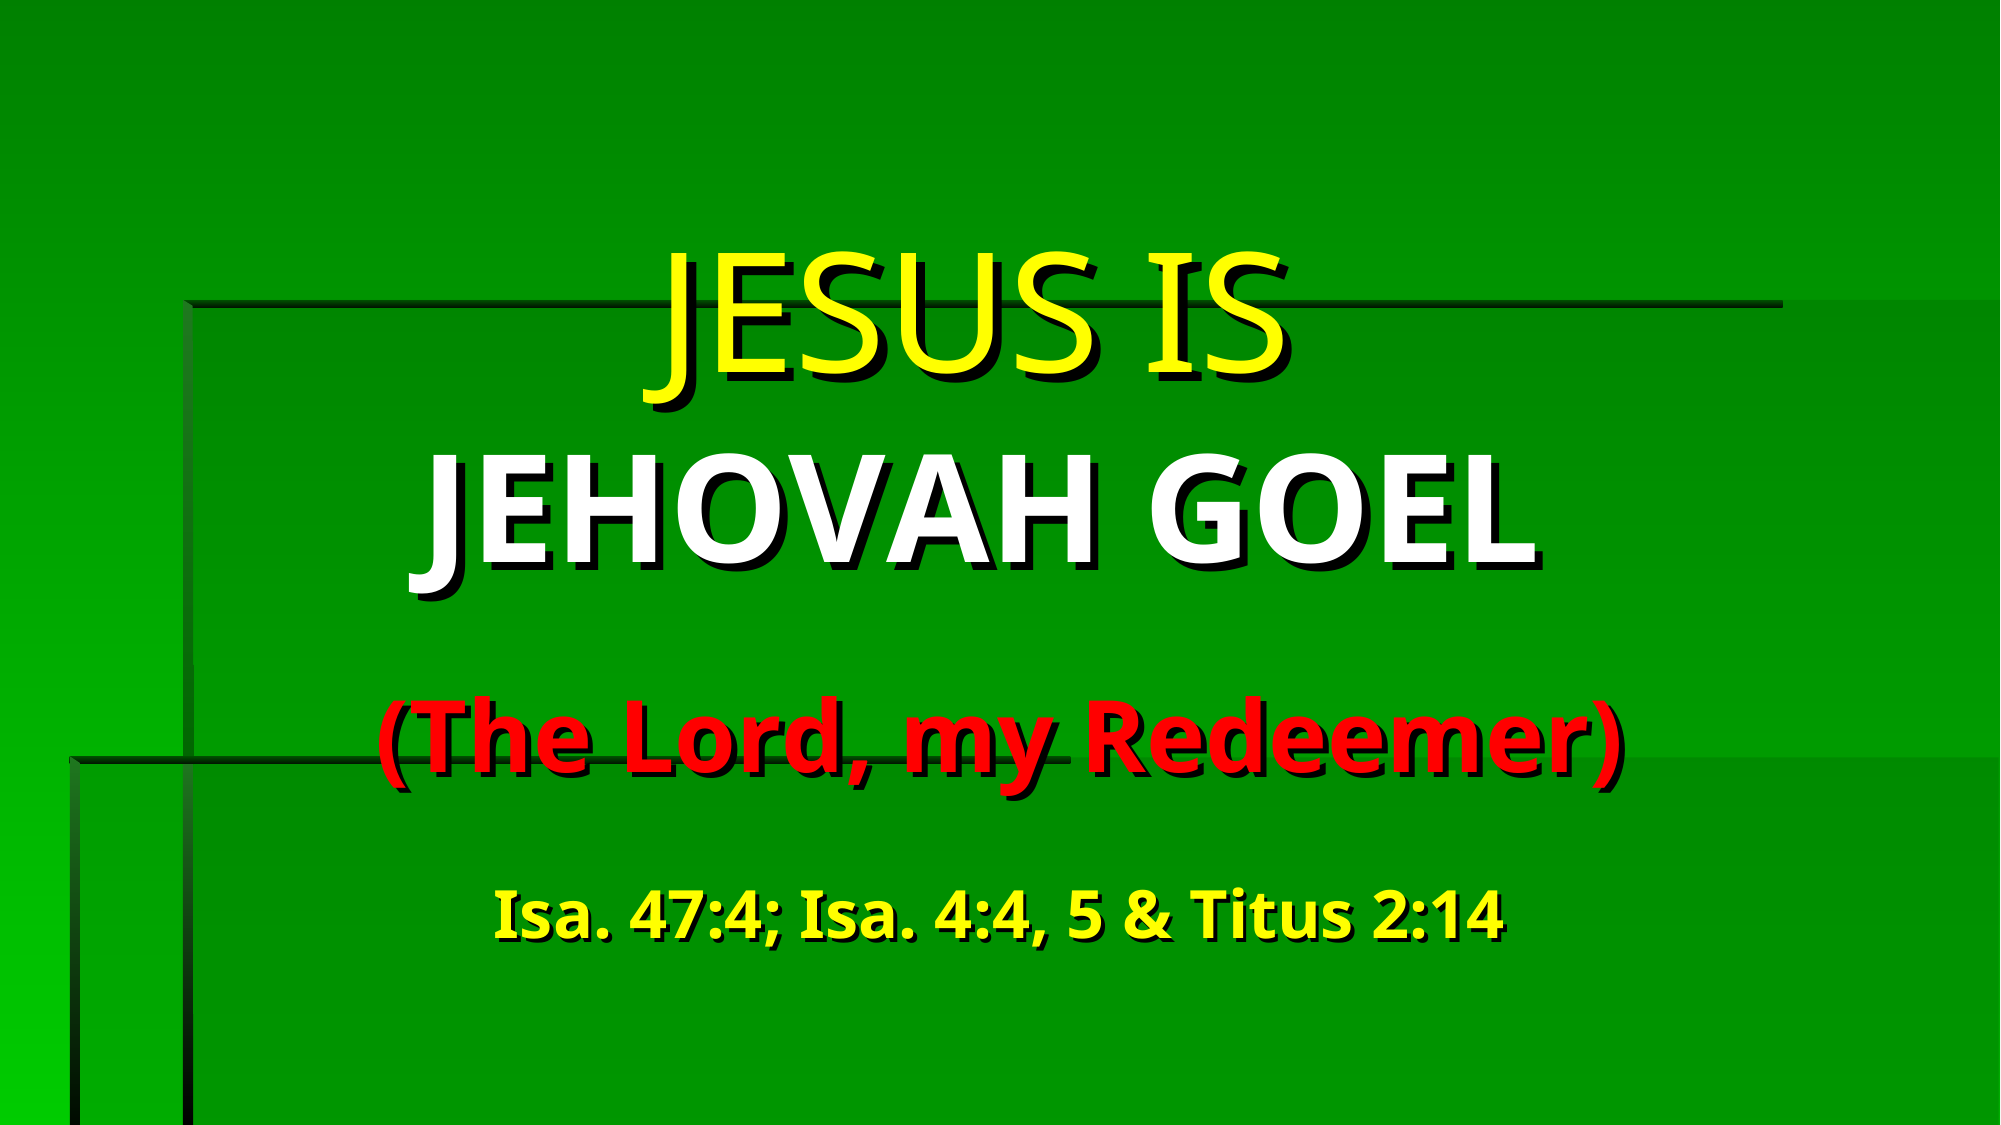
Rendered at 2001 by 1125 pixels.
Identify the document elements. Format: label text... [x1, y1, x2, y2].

title JESUS IS JEHOVAH GOEL (The Lord, my Redeemer) Isa. 47:4; Isa. 4:4, 5 & Titus 2:14 [0, 0, 2000, 1125]
